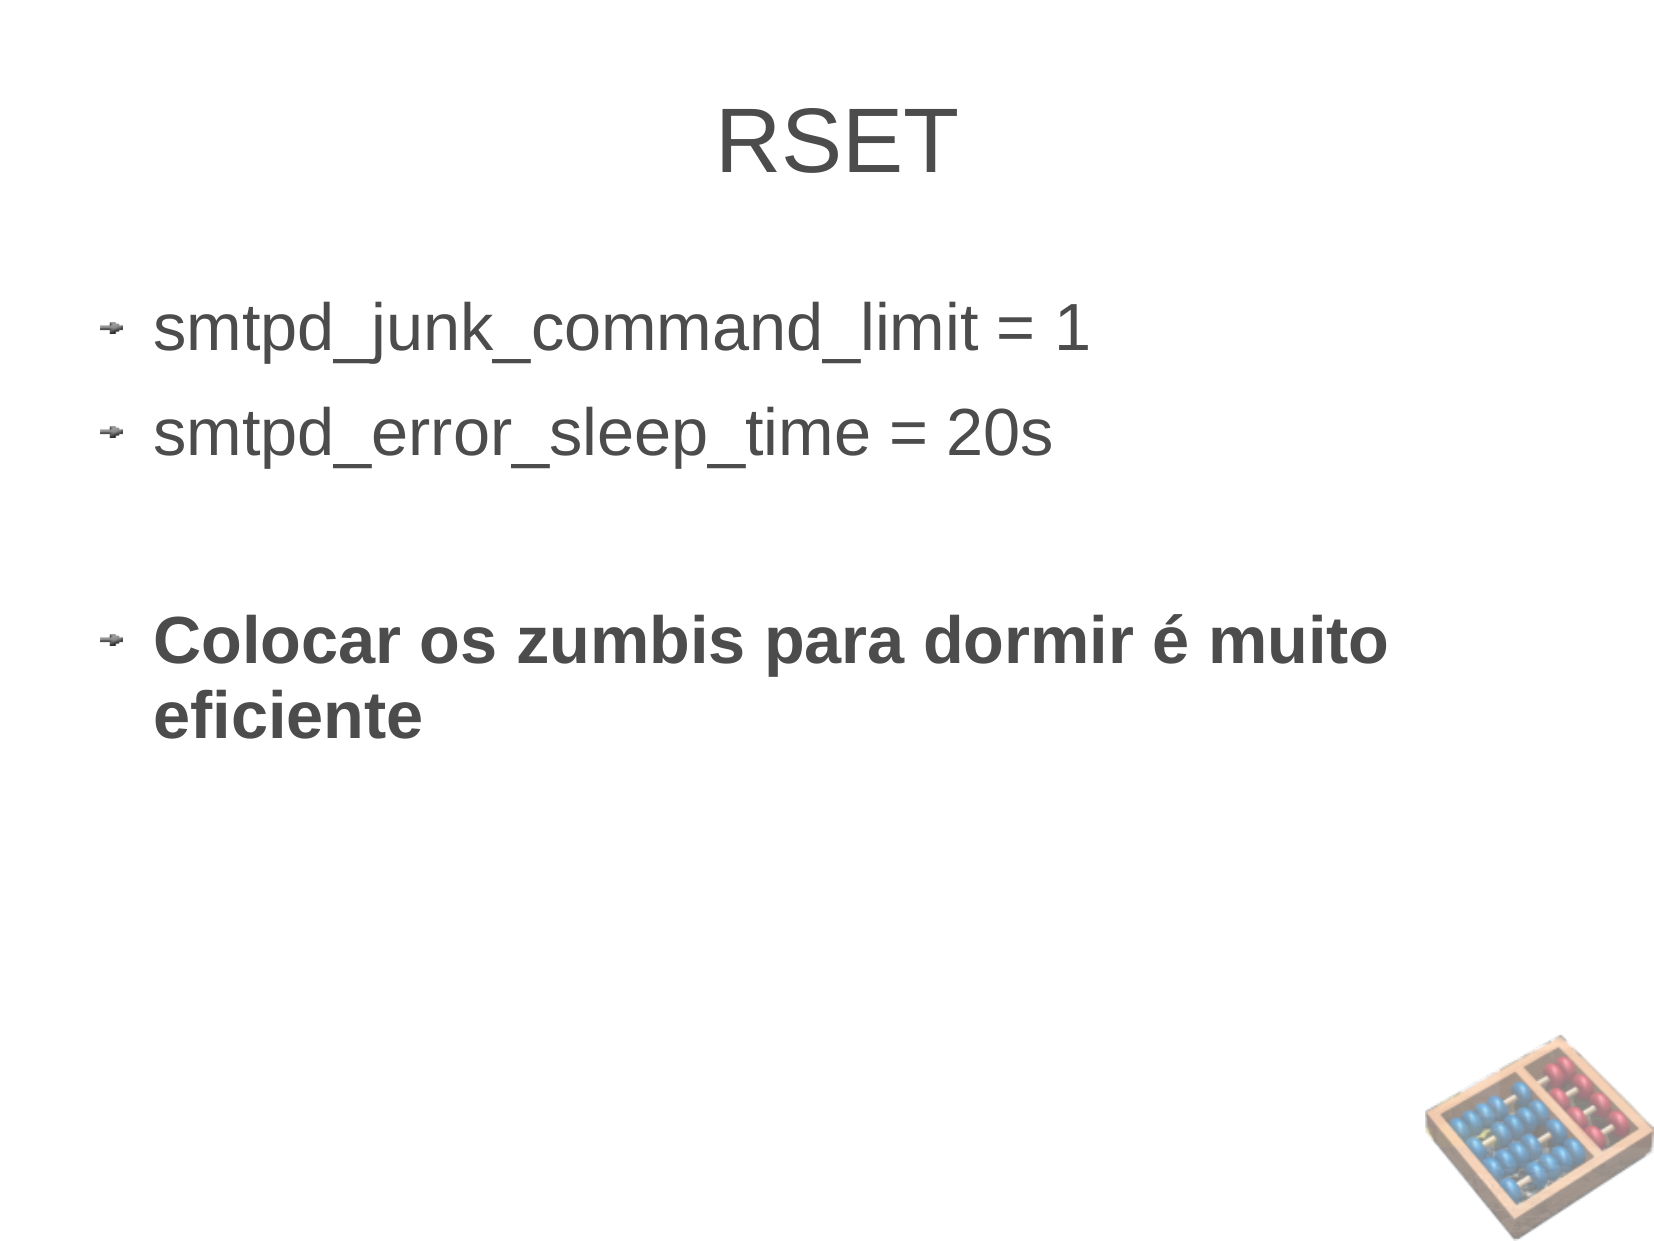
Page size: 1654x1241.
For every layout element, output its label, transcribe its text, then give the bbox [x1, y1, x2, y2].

title RSET [75, 37, 1601, 245]
list smtpd_junk_command_limit = 1 smtpd_error_sleep_time = 20s Colocar os zumbis para dormir é muito eficiente [82, 290, 1571, 1109]
